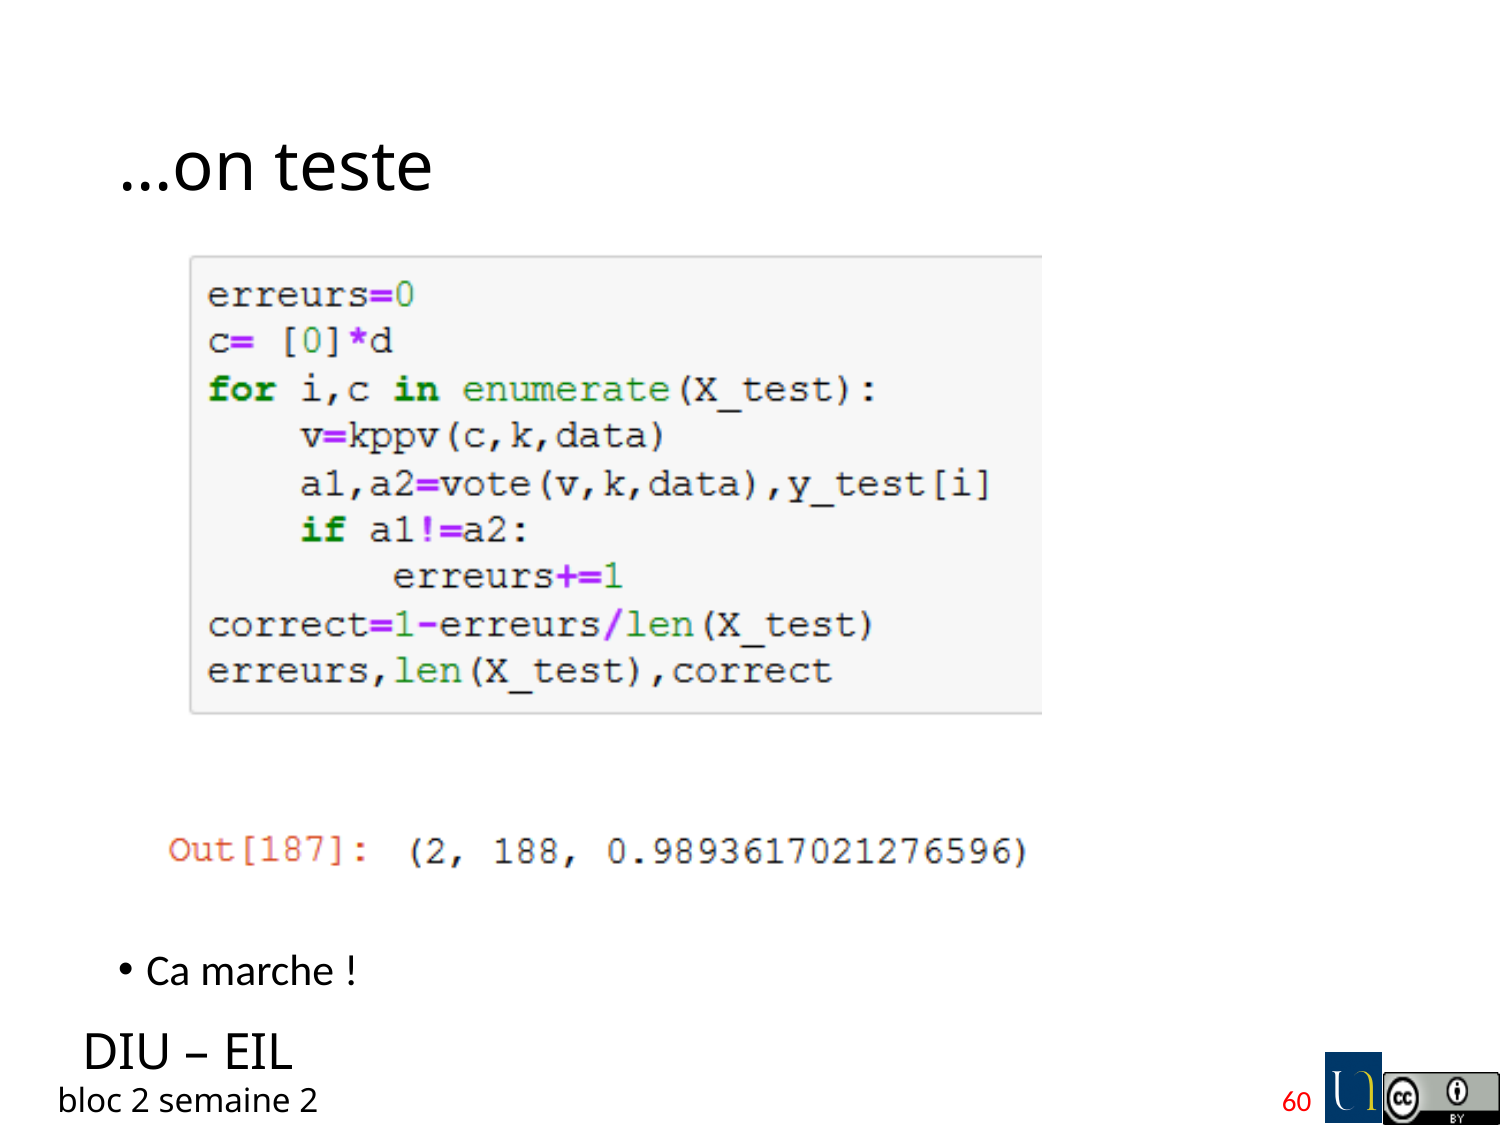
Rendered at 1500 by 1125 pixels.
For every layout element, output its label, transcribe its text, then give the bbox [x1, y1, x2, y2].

picture [1325, 1052, 1382, 1123]
picture [152, 814, 1046, 900]
slide_number <numéro> [1240, 1070, 1327, 1125]
title …on teste [103, 59, 1397, 278]
picture [1383, 1072, 1500, 1125]
picture [183, 240, 1042, 729]
list Ca marche ! [103, 940, 1397, 1014]
